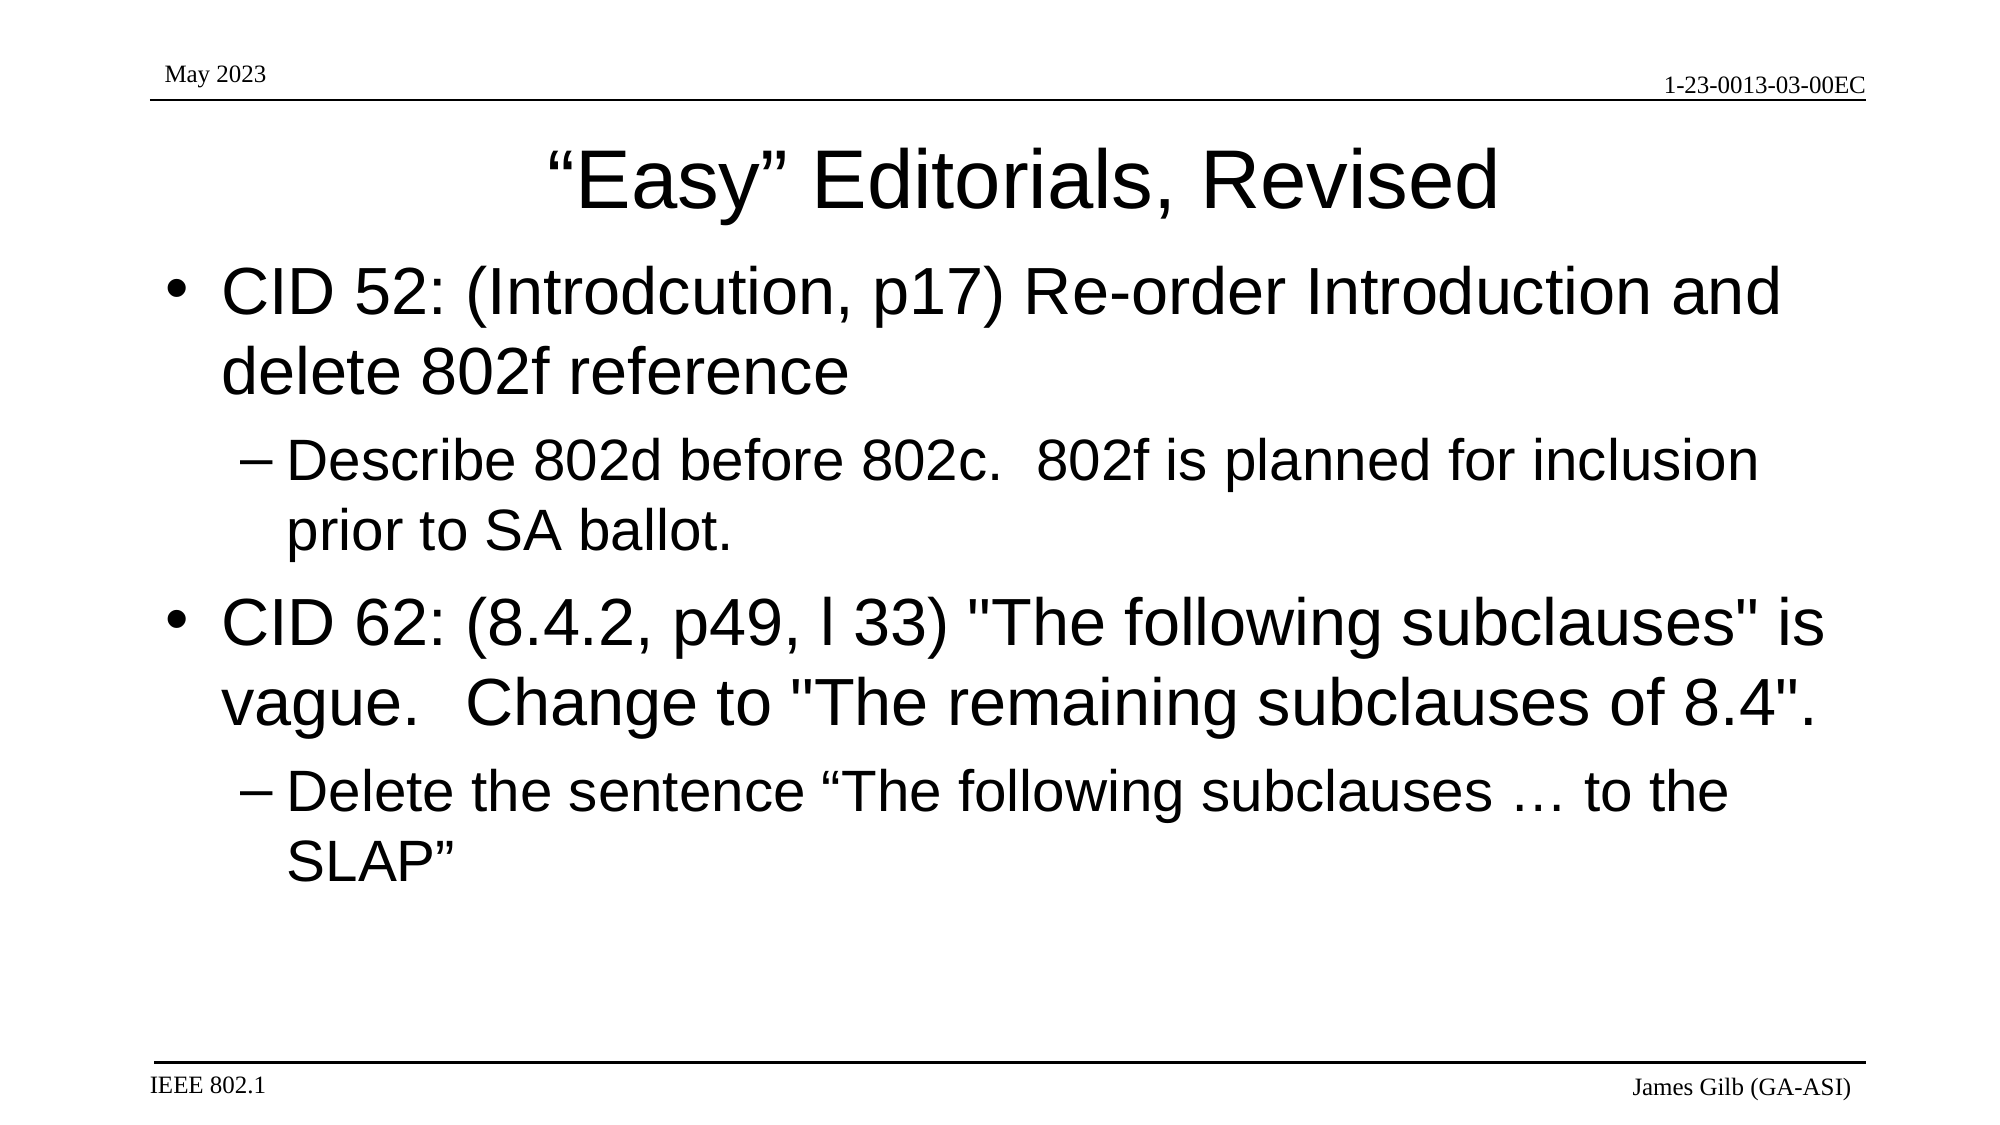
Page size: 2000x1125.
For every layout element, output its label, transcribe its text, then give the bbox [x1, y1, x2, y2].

list CID 52: (Introdcution, p17) Re-order Introduction and delete 802f reference Describe 802d before 802c. 802f is planned for inclusion prior to SA ballot. CID 62: (8.4.2, p49, l 33) "The following subclauses" is vague. Change to "The remaining subclauses of 8.4". Delete the sentence “The following subclauses … to the SLAP” [150, 239, 1900, 1051]
title “Easy” Editorials, Revised [149, 112, 1900, 238]
